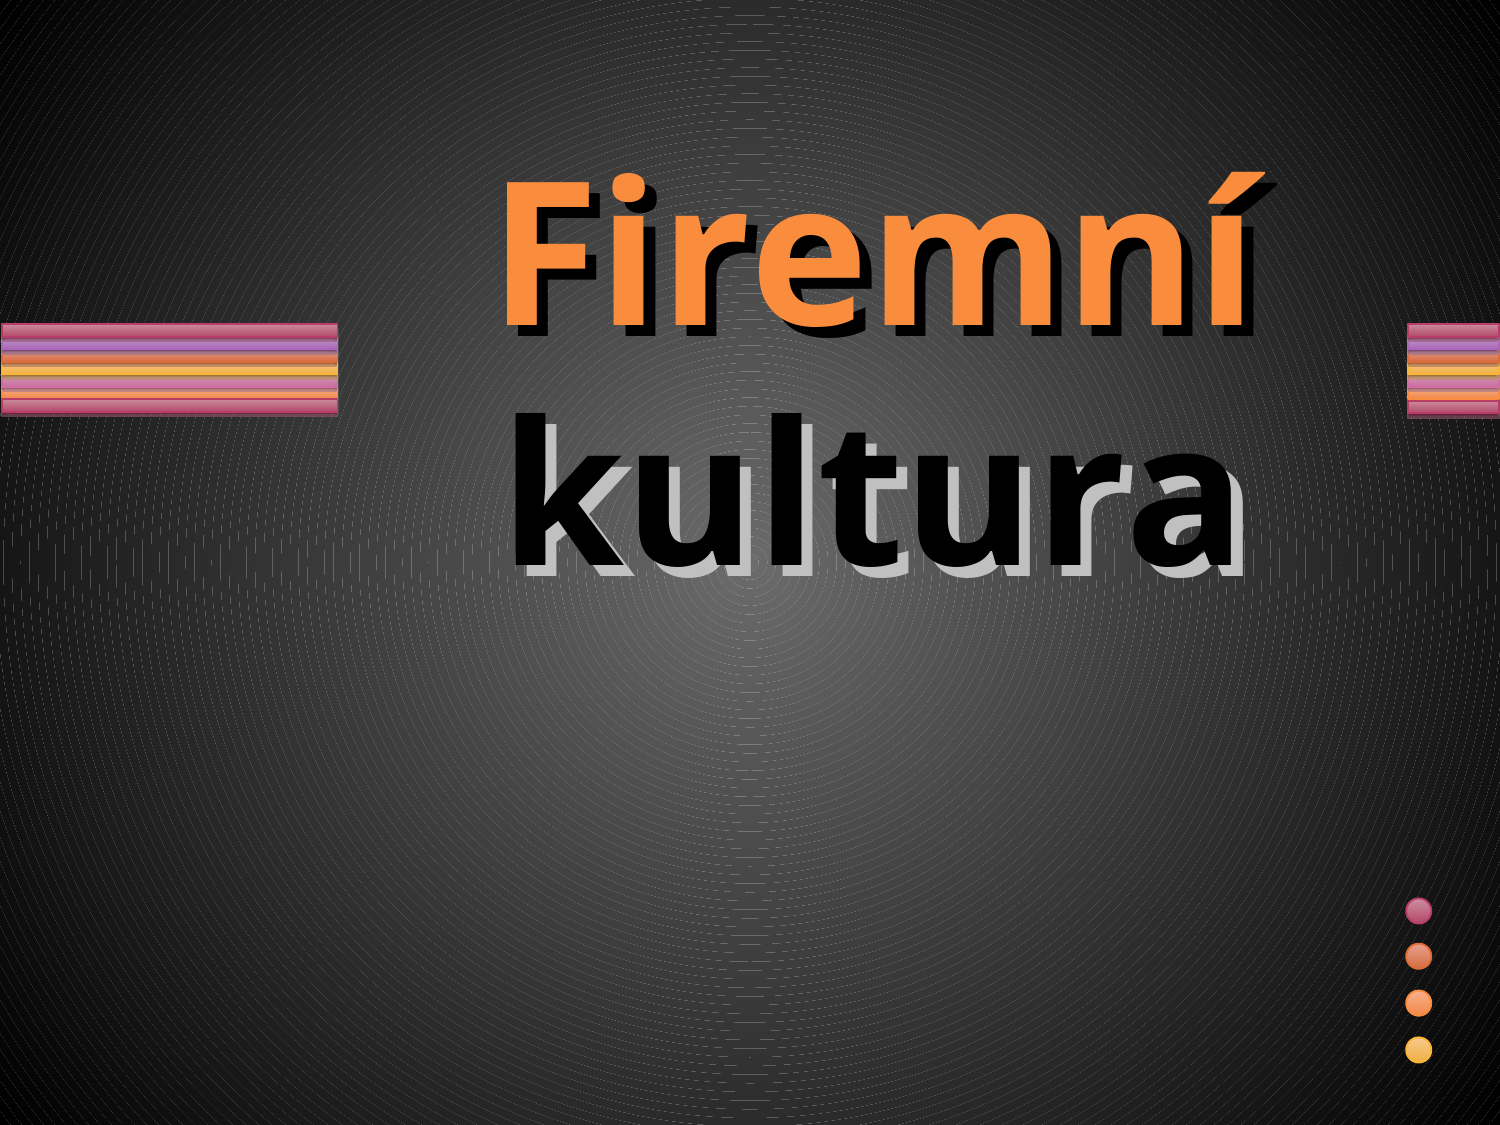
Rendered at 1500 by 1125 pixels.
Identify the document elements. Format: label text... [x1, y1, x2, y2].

title Firemní kultura [339, 46, 1408, 685]
